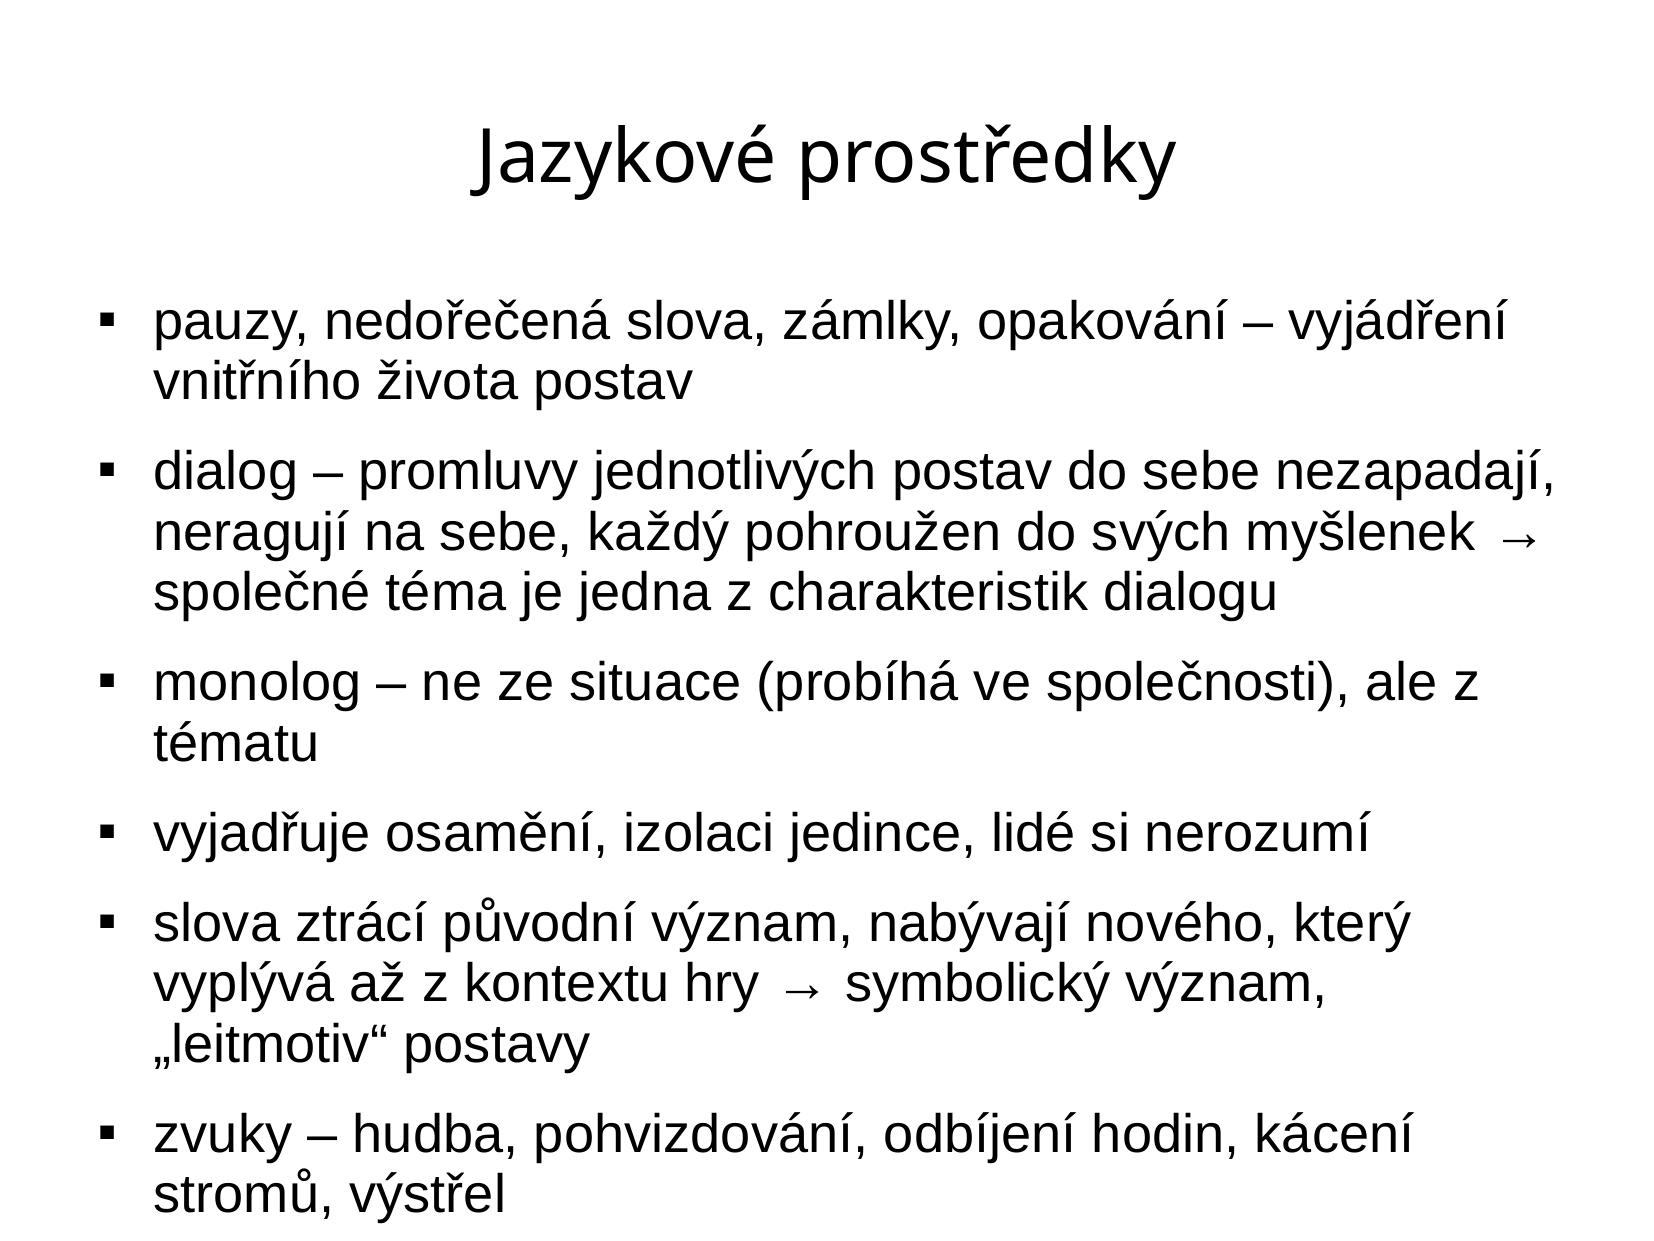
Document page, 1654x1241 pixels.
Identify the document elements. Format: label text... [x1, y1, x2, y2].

list pauzy, nedořečená slova, zámlky, opakování – vyjádření vnitřního života postav dialog – promluvy jednotlivých postav do sebe nezapadají, neragují na sebe, každý pohroužen do svých myšlenek → společné téma je jedna z charakteristik dialogu monolog – ne ze situace (probíhá ve společnosti), ale z tématu vyjadřuje osamění, izolaci jedince, lidé si nerozumí slova ztrácí původní význam, nabývají nového, který vyplývá až z kontextu hry → symbolický význam, „leitmotiv“ postavy zvuky – hudba, pohvizdování, odbíjení hodin, kácení stromů, výstřel [82, 290, 1571, 1225]
title Jazykové prostředky [82, 49, 1571, 257]
